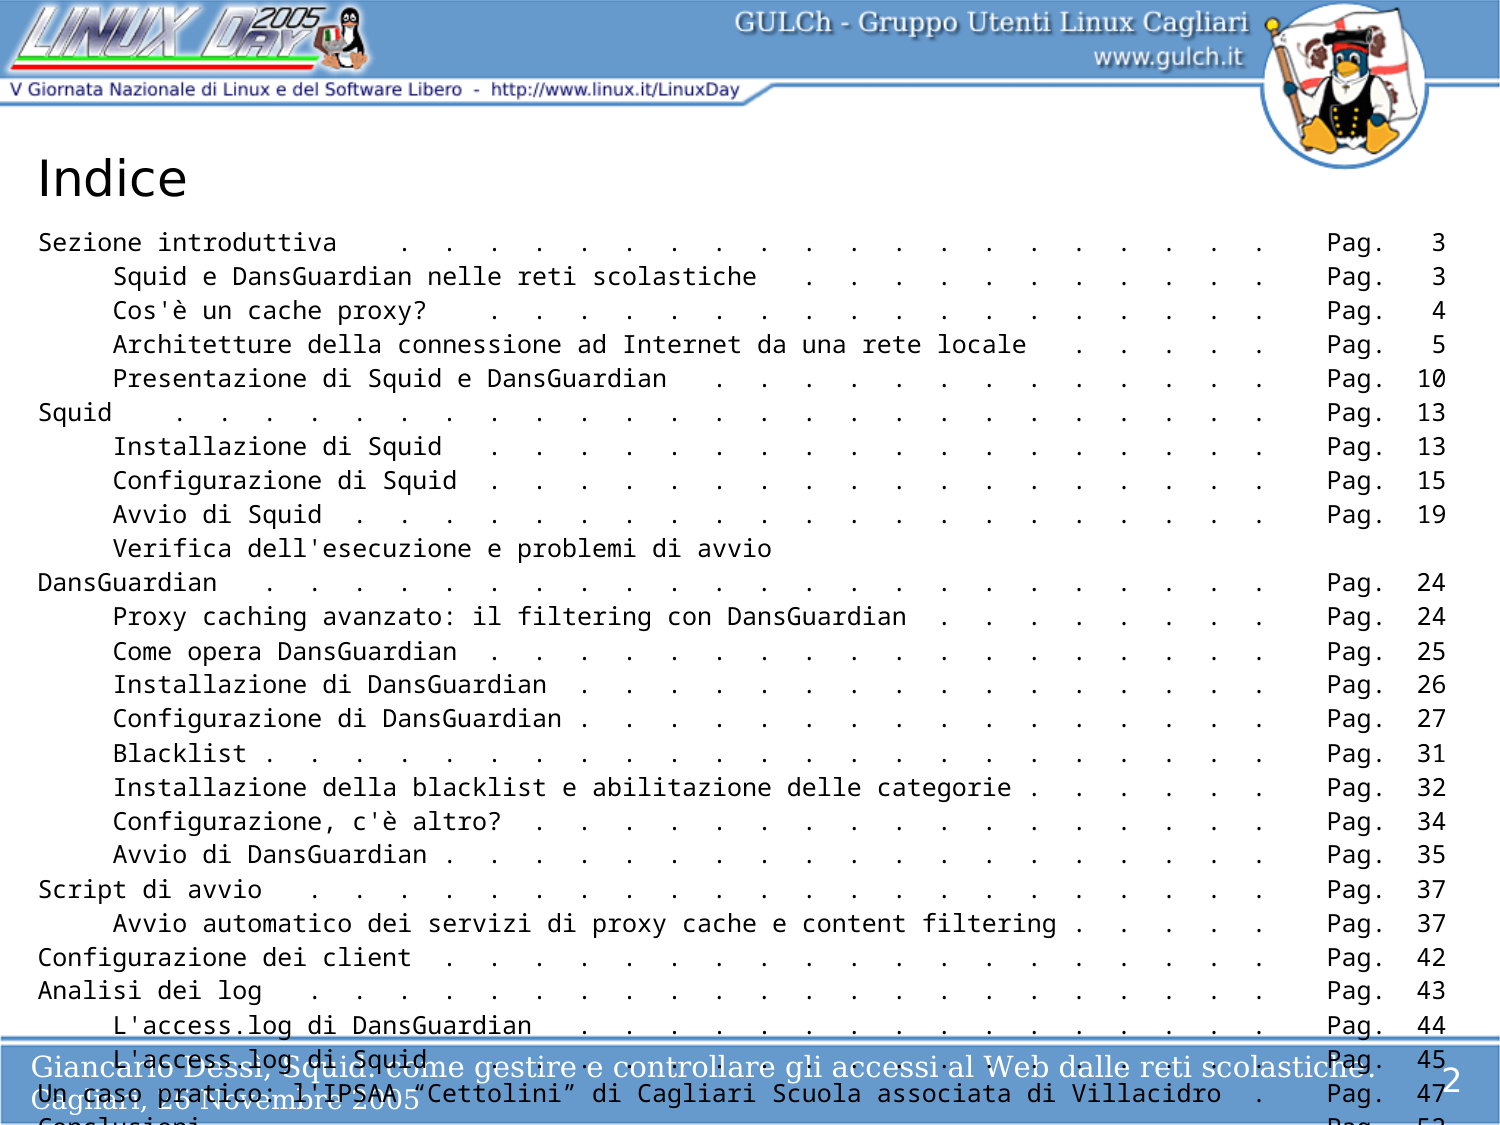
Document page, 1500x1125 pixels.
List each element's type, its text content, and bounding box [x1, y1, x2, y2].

text_box Indice [37, 149, 185, 209]
text_box Sezione introduttiva . . . . . . . . . . . . . . . . . . . . Pag. 3 Squid e DansGuardian nelle reti scolastiche . . . . . . . . . . . Pag. 3 Cos'è un cache proxy? . . . . . . . . . . . . . . . . . . Pag. 4 Architetture della connessione ad Internet da una rete locale . . . . . Pag. 5 Presentazione di Squid e DansGuardian . . . . . . . . . . . . . Pag. 10 Squid . . . . . . . . . . . . . . . . . . . . . . . . . Pag. 13 Installazione di Squid . . . . . . . . . . . . . . . . . . Pag. 13 Configurazione di Squid . . . . . . . . . . . . . . . . . . Pag. 15 Avvio di Squid . . . . . . . . . . . . . . . . . . . . . Pag. 19 Verifica dell'esecuzione e problemi di avvio DansGuardian . . . . . . . . . . . . . . . . . . . . . . . Pag. 24 Proxy caching avanzato: il filtering con DansGuardian . . . . . . . . Pag. 24 Come opera DansGuardian . . . . . . . . . . . . . . . . . . Pag. 25 Installazione di DansGuardian . . . . . . . . . . . . . . . . Pag. 26 Configurazione di DansGuardian . . . . . . . . . . . . . . . . Pag. 27 Blacklist . . . . . . . . . . . . . . . . . . . . . . . Pag. 31 Installazione della blacklist e abilitazione delle categorie . . . . . . Pag. 32 Configurazione, c'è altro? . . . . . . . . . . . . . . . . . Pag. 34 Avvio di DansGuardian . . . . . . . . . . . . . . . . . . . Pag. 35 Script di avvio . . . . . . . . . . . . . . . . . . . . . . Pag. 37 Avvio automatico dei servizi di proxy cache e content filtering . . . . . Pag. 37 Configurazione dei client . . . . . . . . . . . . . . . . . . . Pag. 42 Analisi dei log . . . . . . . . . . . . . . . . . . . . . . Pag. 43 L'access.log di DansGuardian . . . . . . . . . . . . . . . . Pag. 44 L'access.log di Squid . . . . . . . . . . . . . . . . . . Pag. 45 Un caso pratico: l'IPSAA “Cettolini” di Cagliari Scuola associata di Villacidro . Pag. 47 Conclusioni . . . . . . . . . . . . . . . . . . . . . . . . Pag. 52 [37, 224, 1463, 1016]
picture [0, 0, 1500, 1125]
